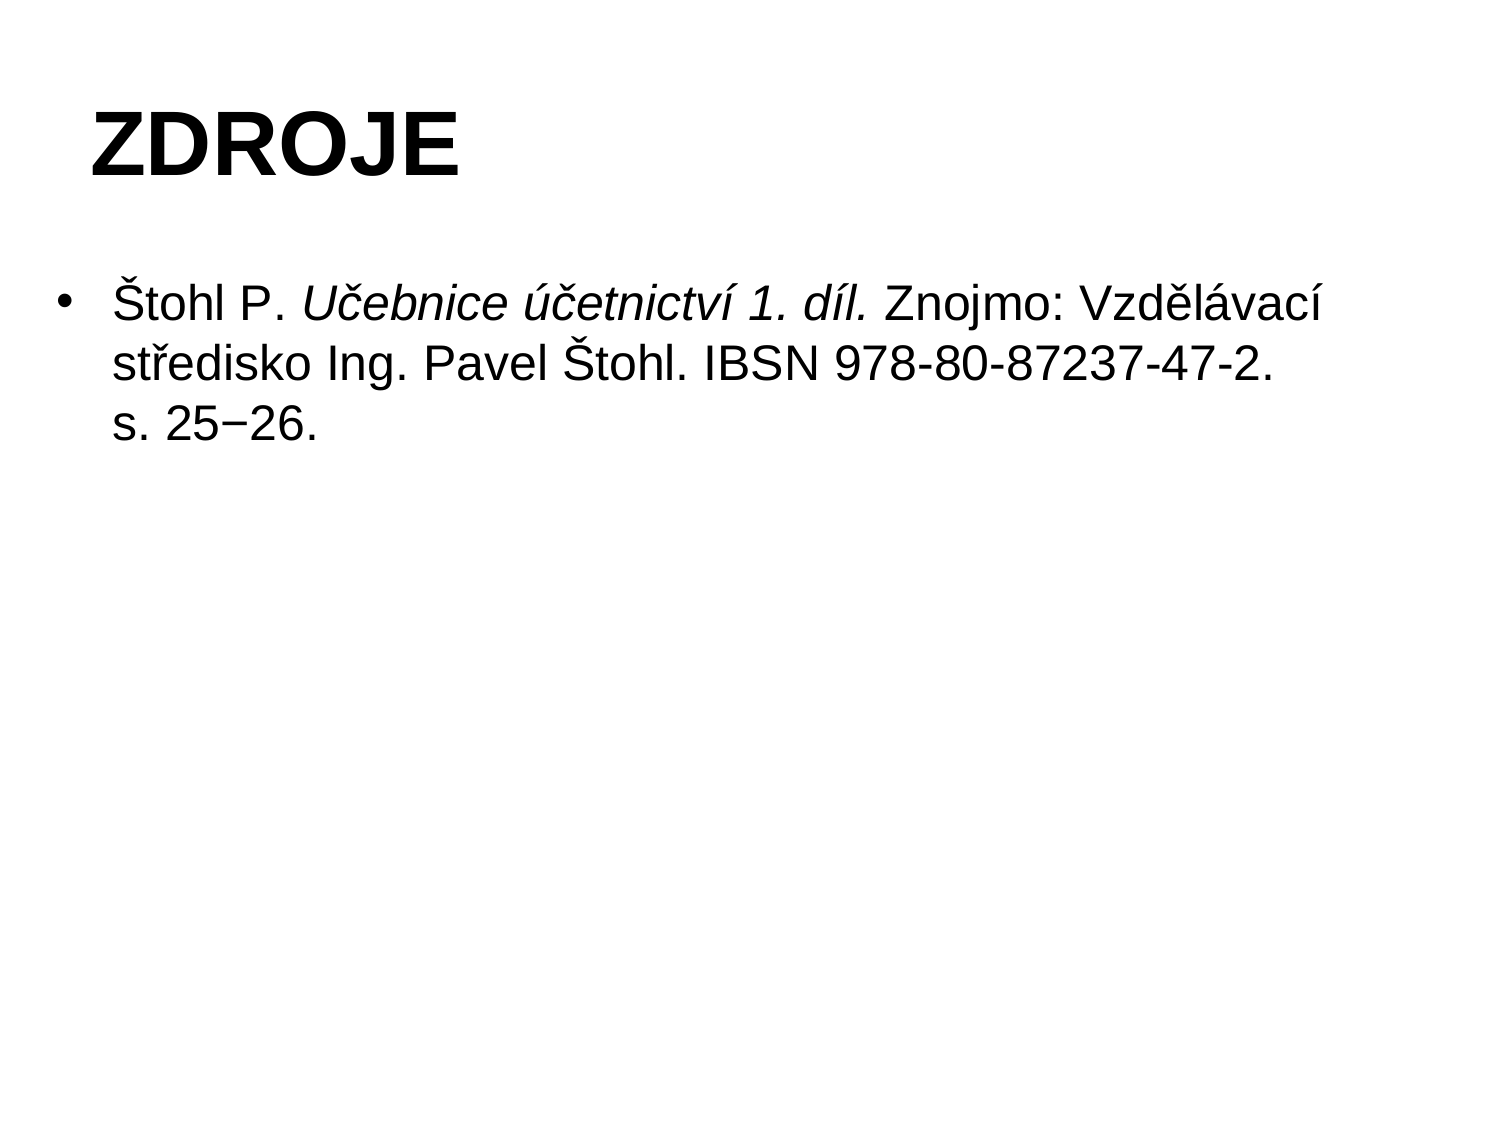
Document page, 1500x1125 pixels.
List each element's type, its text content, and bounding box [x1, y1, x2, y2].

title ZDROJE [75, 45, 1426, 233]
list Štohl P. Učebnice účetnictví 1. díl. Znojmo: Vzdělávací středisko Ing. Pavel Štohl. IBSN 978-80-87237-47-2. s. 25−26. [41, 262, 1471, 1006]
